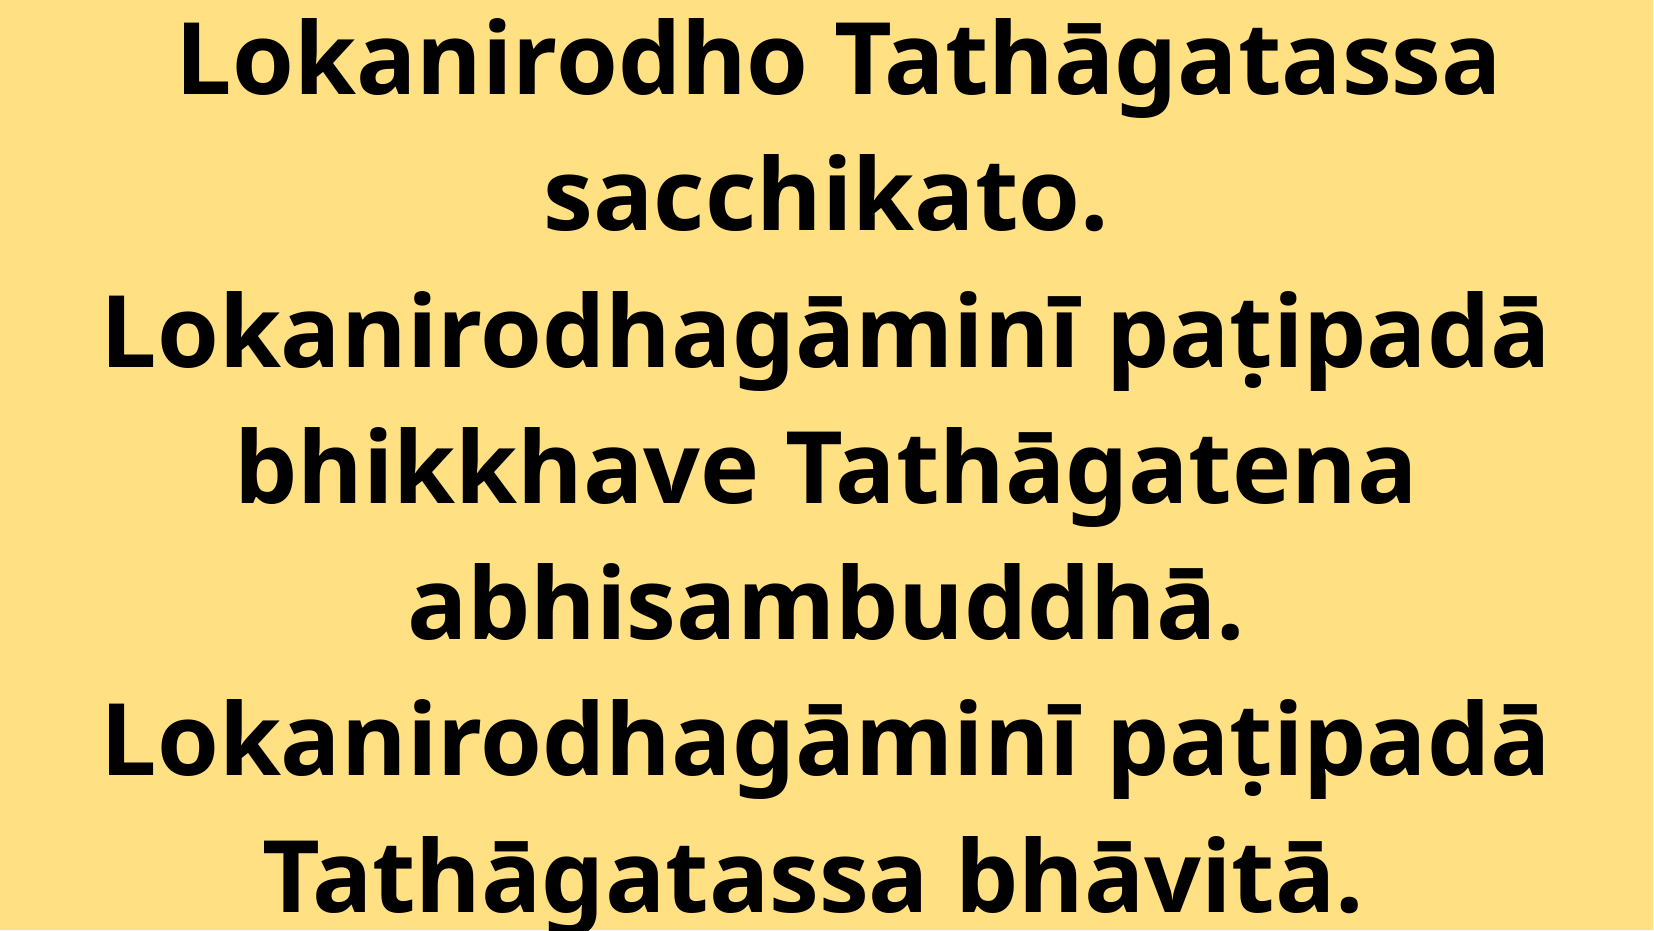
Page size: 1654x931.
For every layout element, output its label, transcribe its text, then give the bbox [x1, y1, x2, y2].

subtitle Lokanirodho Tathāgatassa sacchikato. Lokanirodhagāminī paṭipadā bhikkhave Tathāgatena abhisambuddhā. Lokanirodhagāminī paṭipadā Tathāgatassa bhāvitā. [82, 0, 1571, 931]
